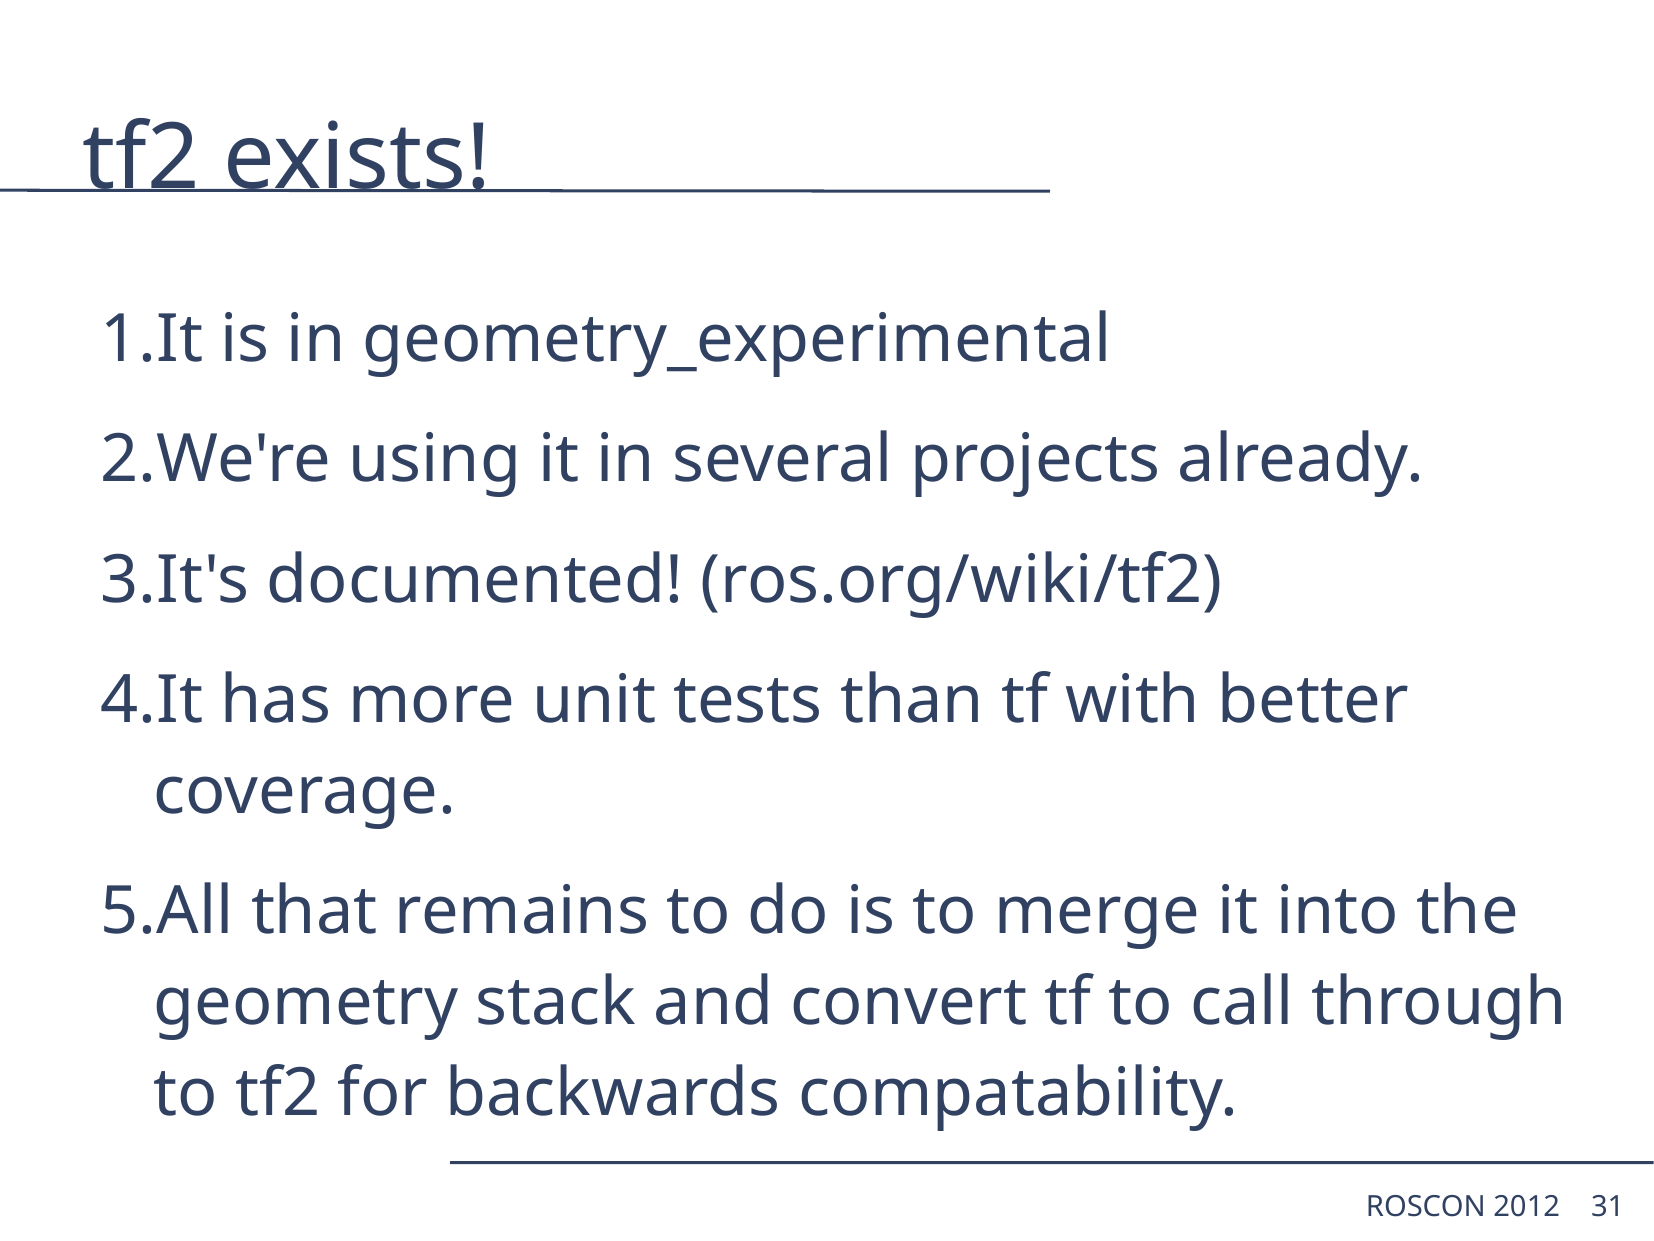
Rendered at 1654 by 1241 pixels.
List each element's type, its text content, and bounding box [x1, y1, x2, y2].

title tf2 exists! [82, 56, 1571, 250]
list It is in geometry_experimental We're using it in several projects already. It's documented! (ros.org/wiki/tf2) It has more unit tests than tf with better coverage. All that remains to do is to merge it into the geometry stack and convert tf to call through to tf2 for backwards compatability. [82, 290, 1571, 1109]
